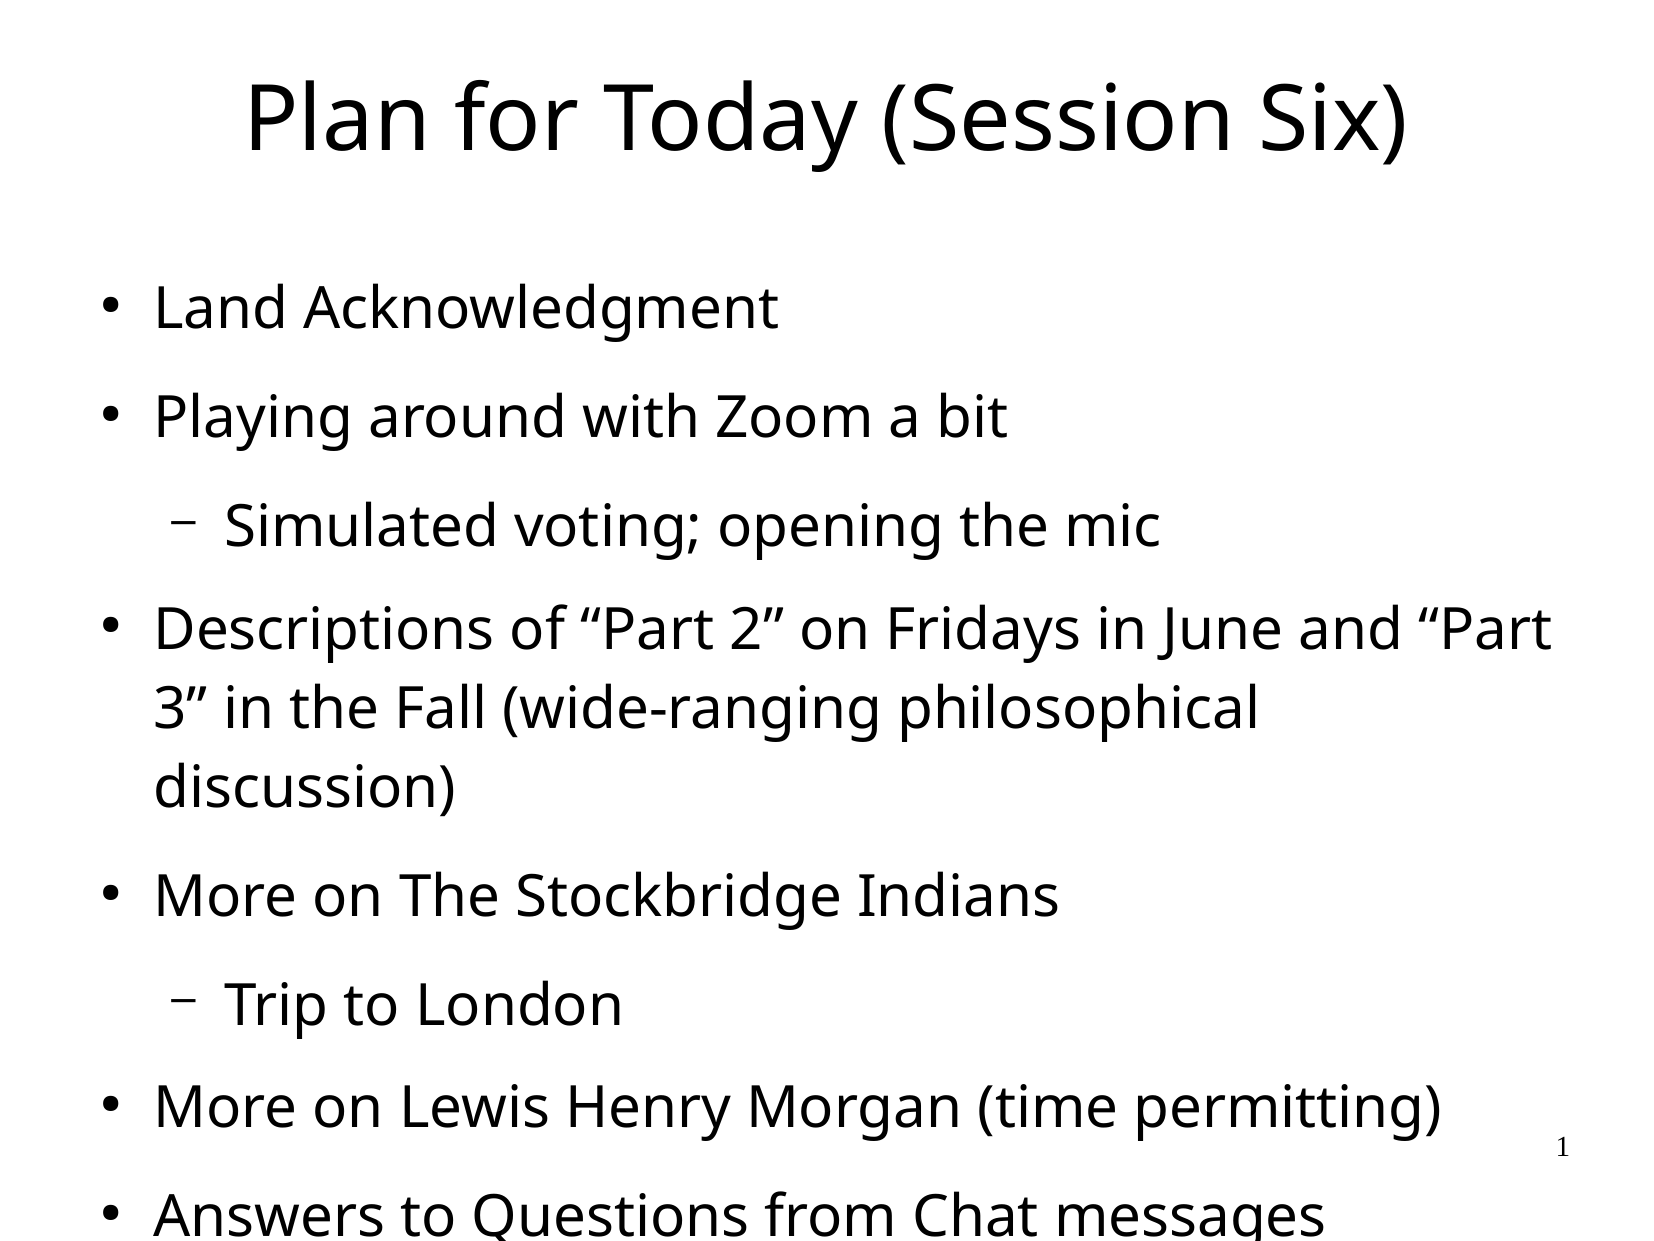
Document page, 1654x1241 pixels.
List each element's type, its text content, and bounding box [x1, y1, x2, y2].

list Land Acknowledgment Playing around with Zoom a bit Simulated voting; opening the mic Descriptions of “Part 2” on Fridays in June and “Part 3” in the Fall (wide-ranging philosophical discussion) More on The Stockbridge Indians Trip to London More on Lewis Henry Morgan (time permitting) Answers to Questions from Chat messages [82, 266, 1571, 1165]
title Plan for Today (Session Six) [82, 49, 1571, 181]
